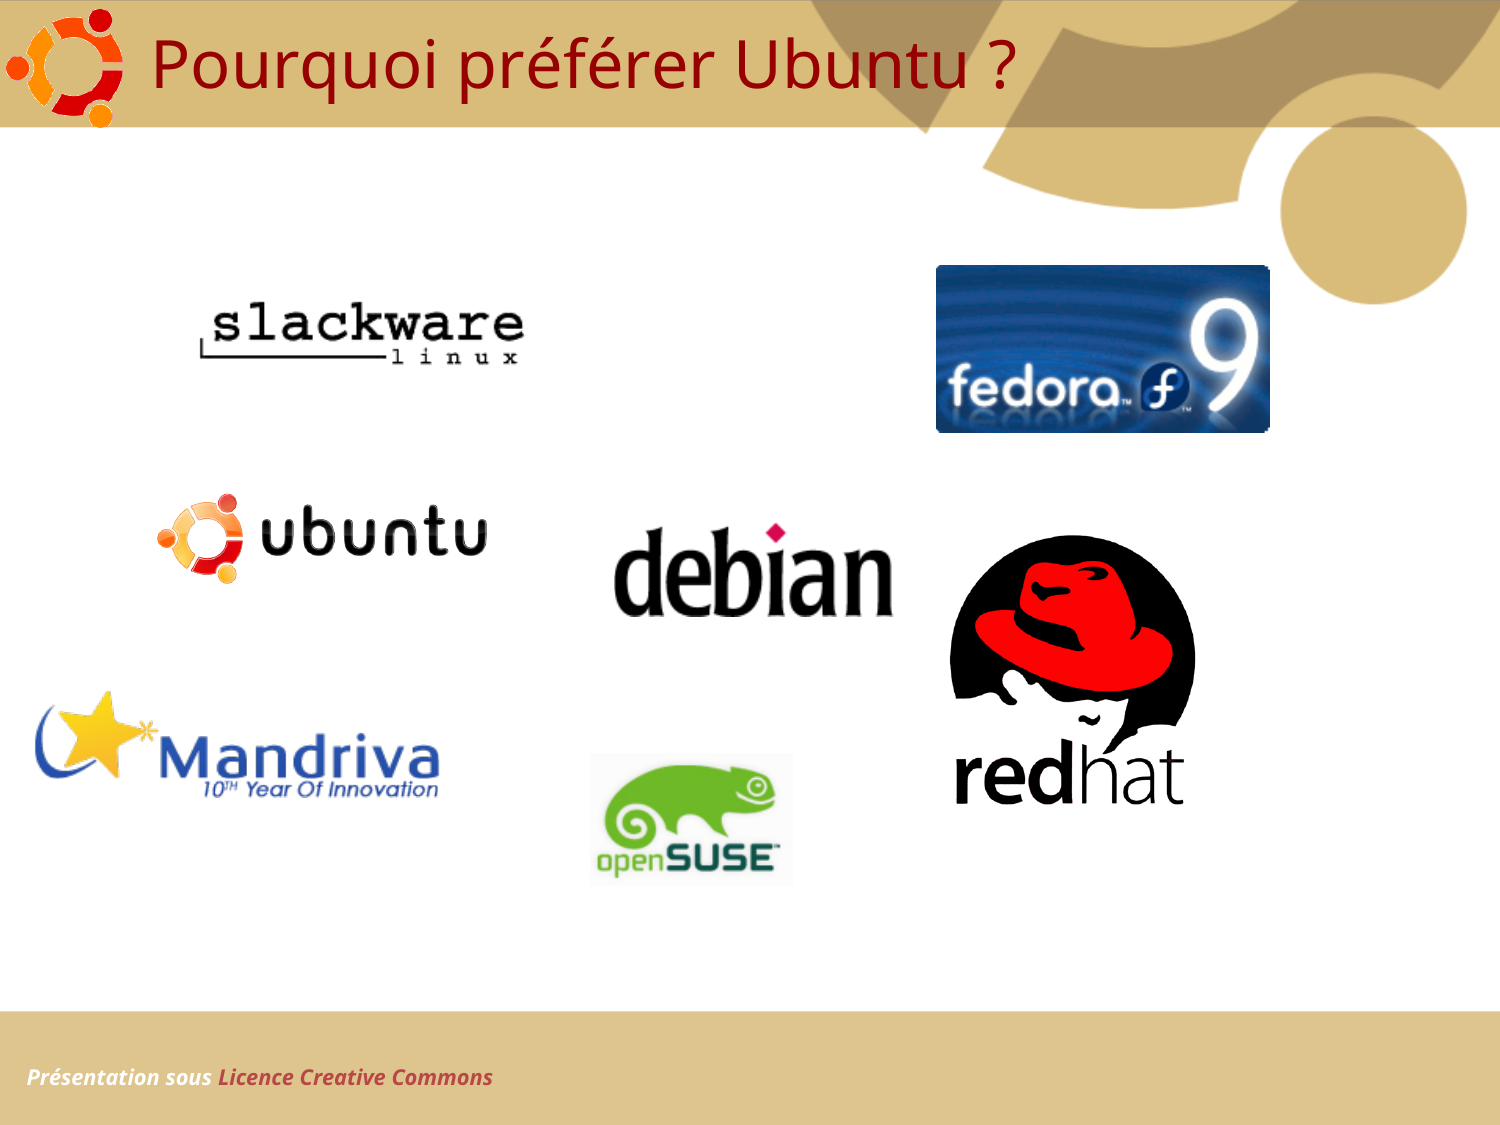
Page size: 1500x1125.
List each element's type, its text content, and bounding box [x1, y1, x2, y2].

picture [0, 0, 1500, 809]
picture [590, 753, 793, 886]
picture [29, 691, 446, 798]
title Pourquoi préférer Ubuntu ? [135, 0, 1418, 126]
